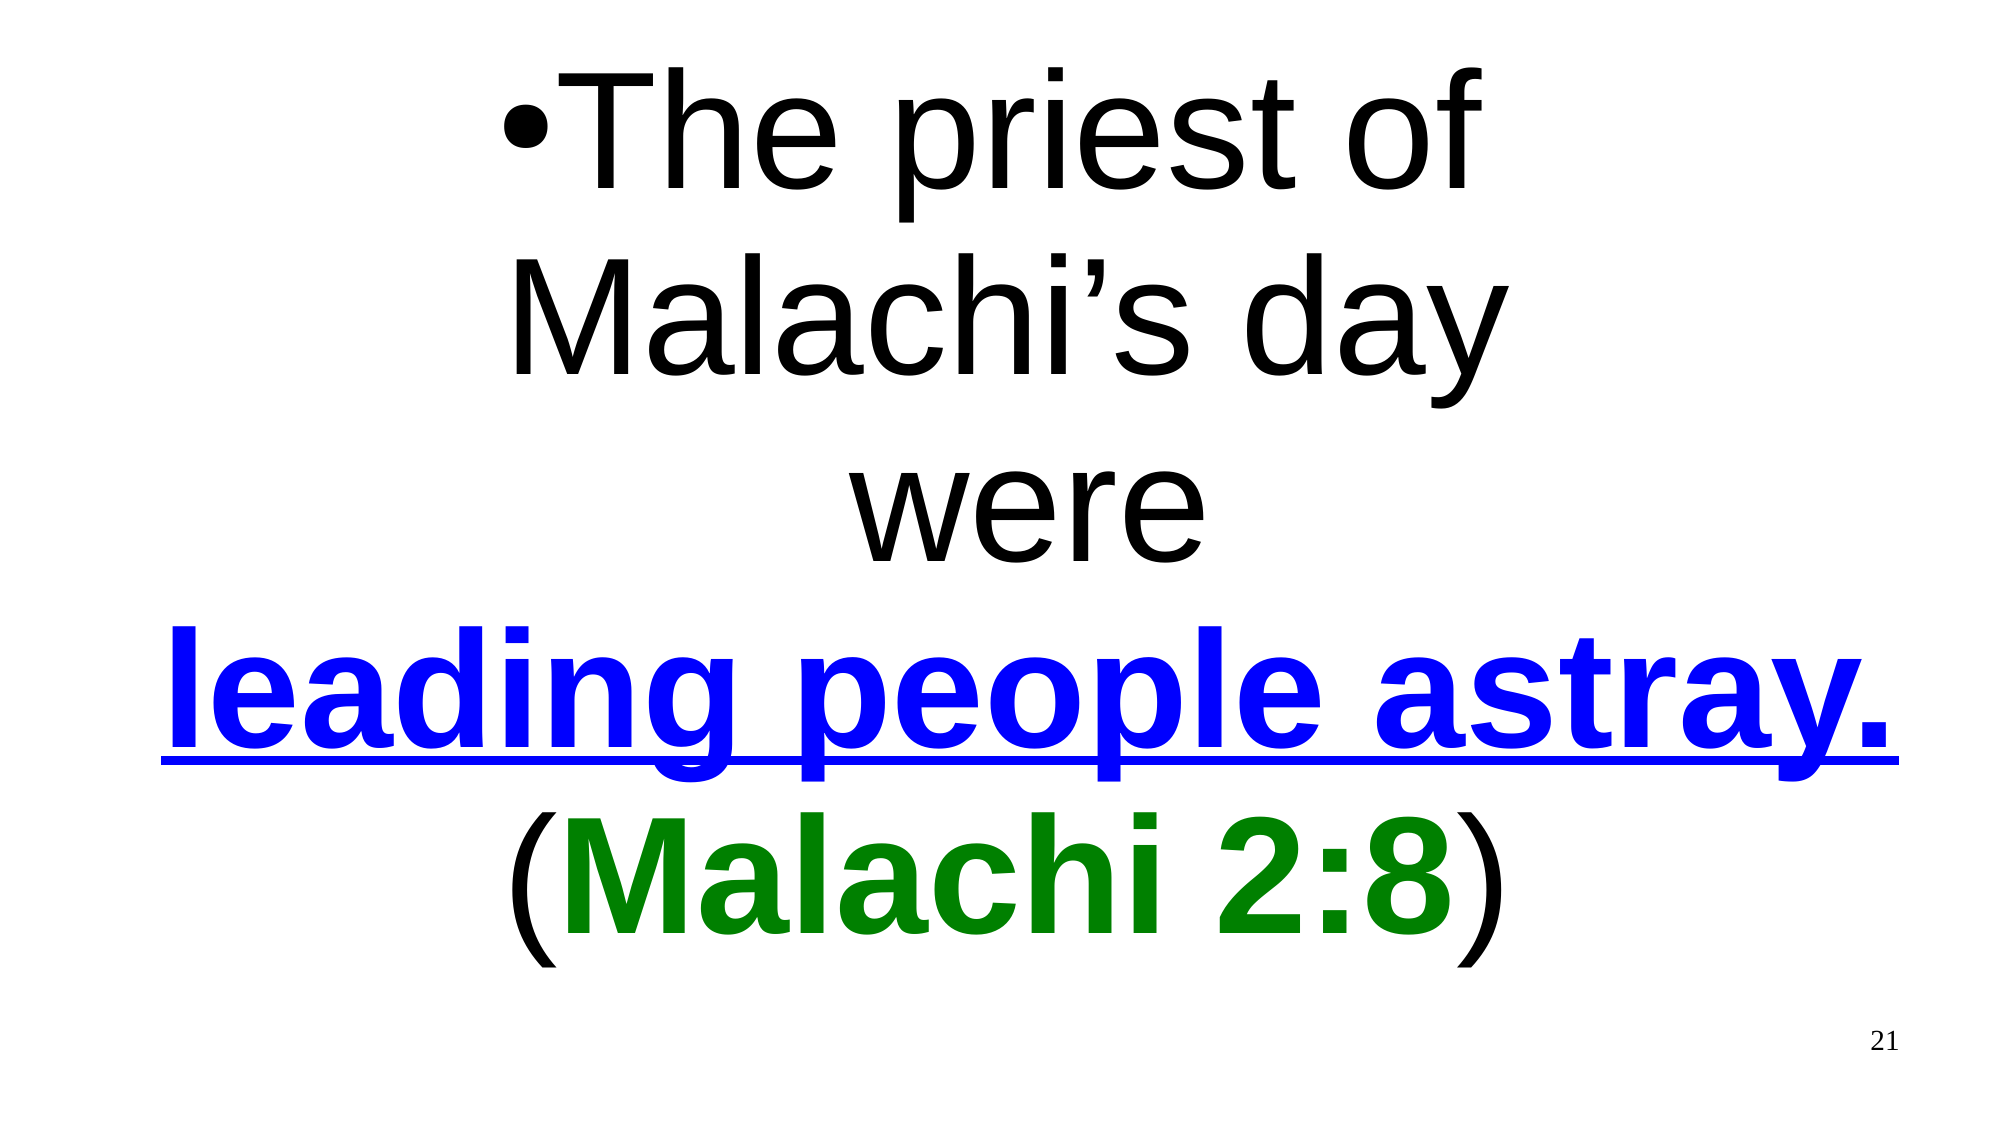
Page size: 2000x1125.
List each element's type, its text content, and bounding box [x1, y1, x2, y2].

list The priest of Malachi’s day were leading people astray. (Malachi 2:8) [37, 37, 1988, 1088]
